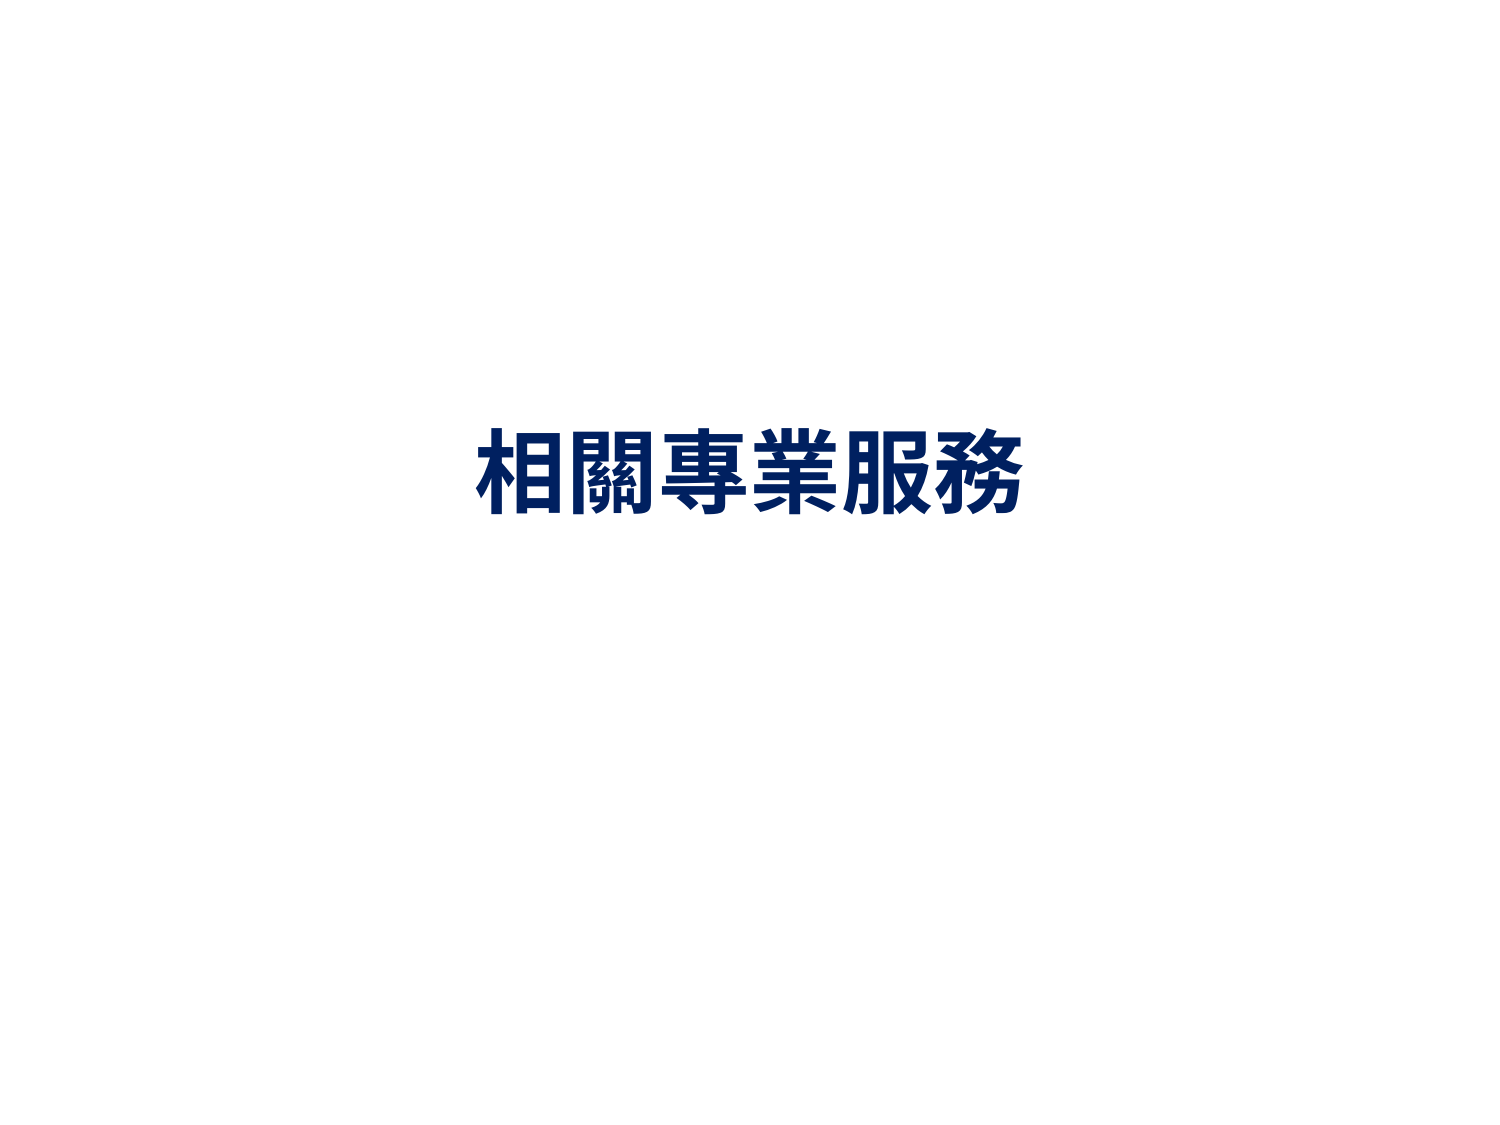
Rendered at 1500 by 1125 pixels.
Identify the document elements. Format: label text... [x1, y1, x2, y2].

title 相關專業服務 [112, 349, 1388, 591]
